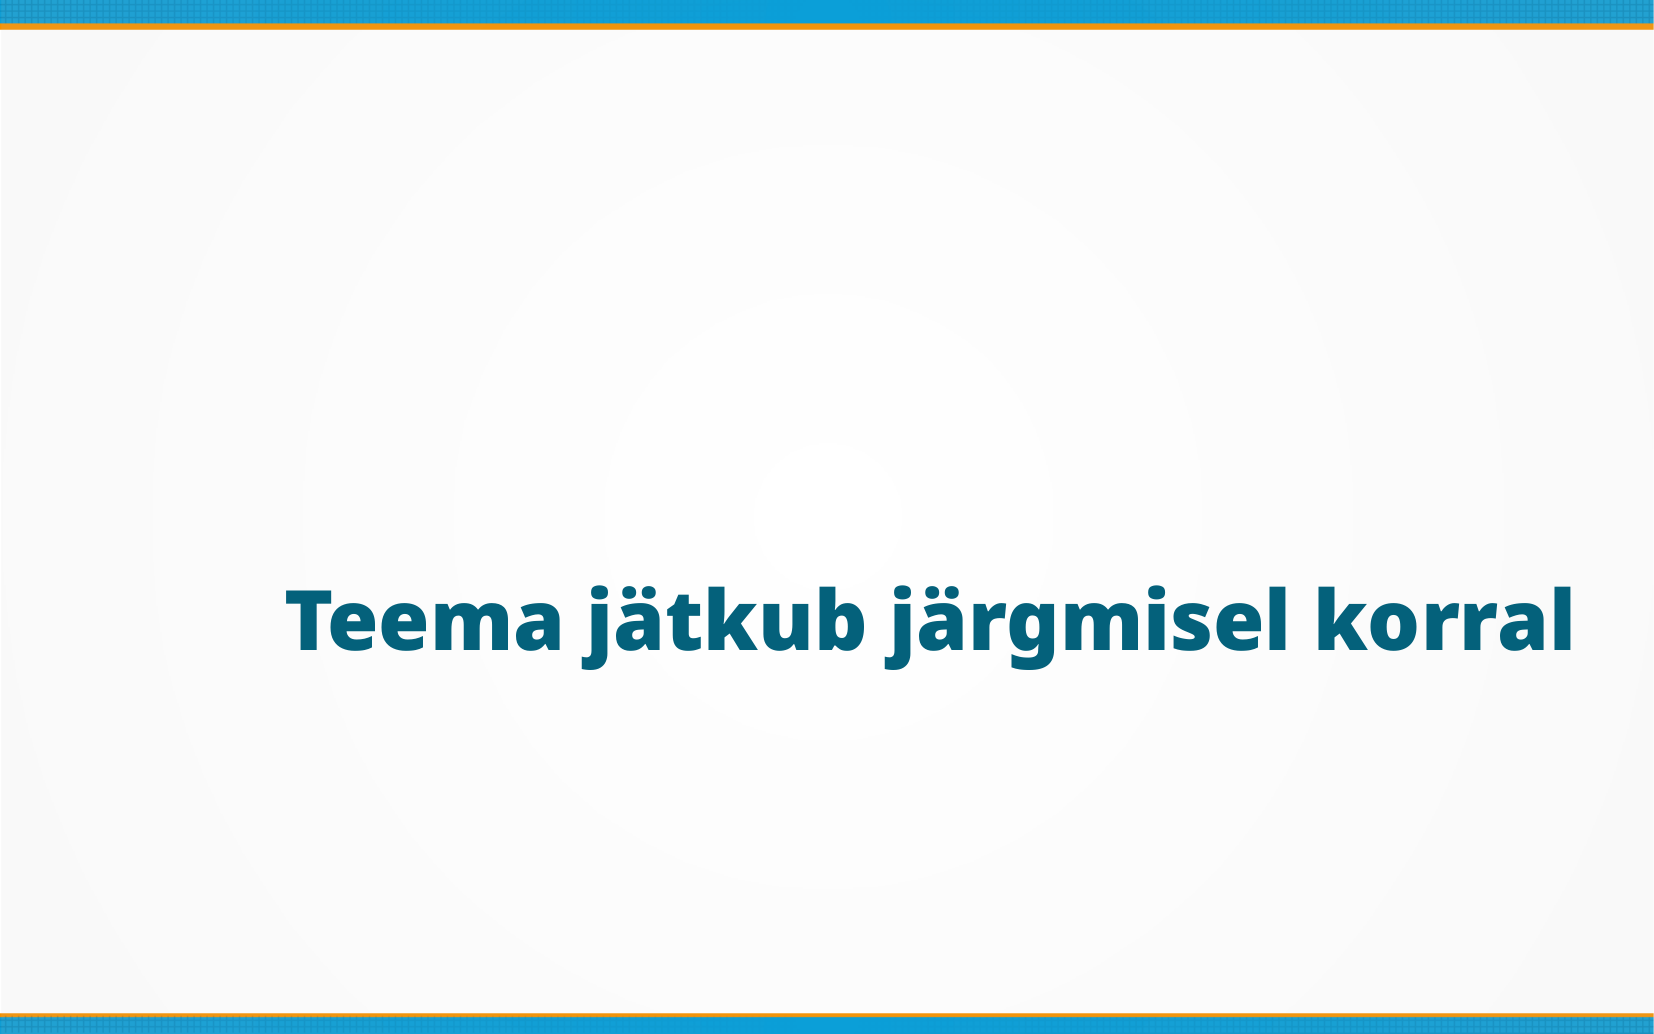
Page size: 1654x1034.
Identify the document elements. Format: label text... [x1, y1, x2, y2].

picture [0, 0, 1654, 1034]
subtitle Teema jätkub järgmisel korral [45, 138, 1654, 1034]
